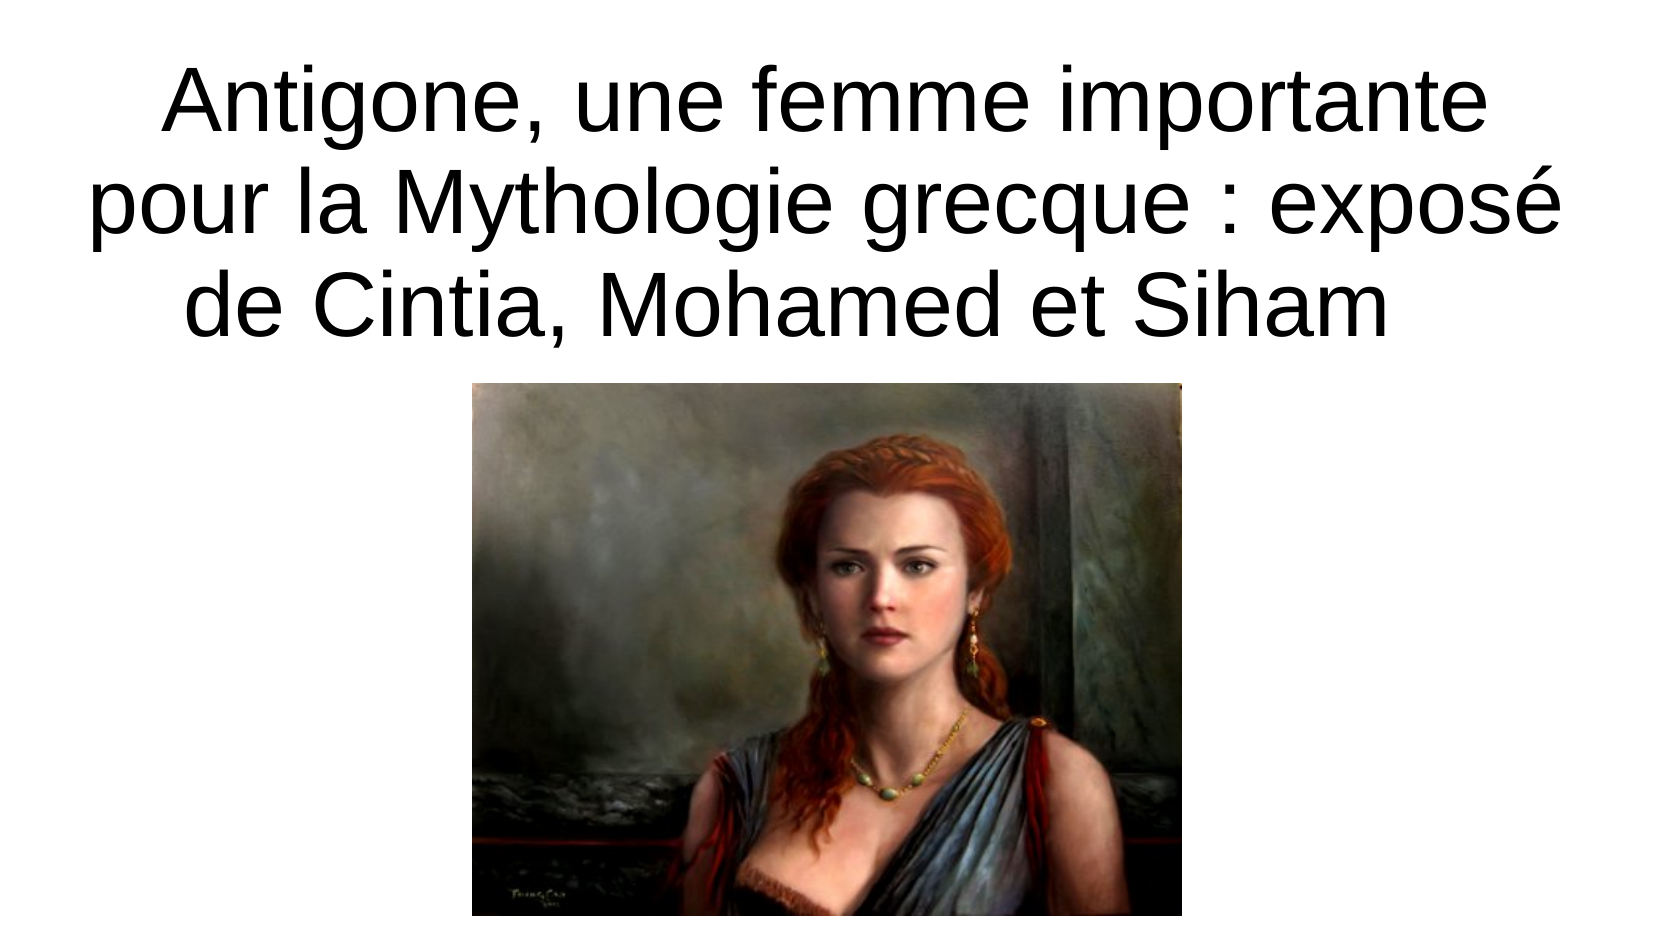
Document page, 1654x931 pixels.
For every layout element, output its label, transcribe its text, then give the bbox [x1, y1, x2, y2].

picture [472, 383, 1182, 916]
title Antigone, une femme importante pour la Mythologie grecque : exposé de Cintia, Mohamed et Siham [82, 19, 1571, 384]
